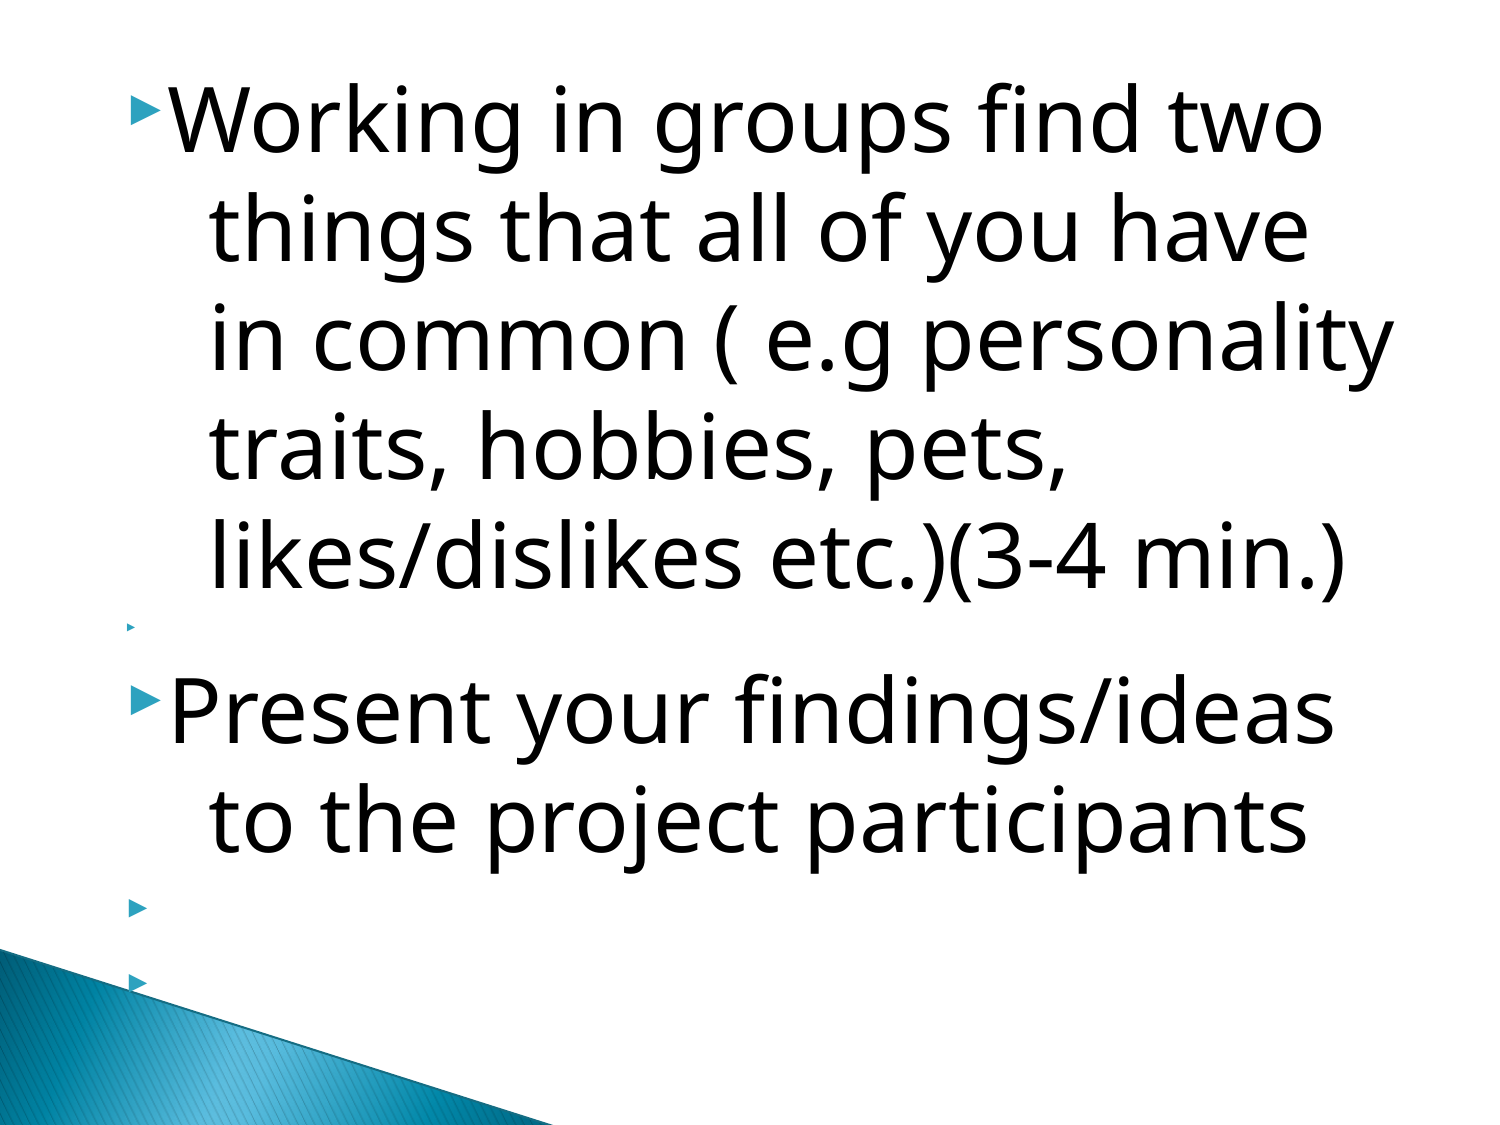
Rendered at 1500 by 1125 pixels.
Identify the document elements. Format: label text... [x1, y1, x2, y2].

list Working in groups find two things that all of you have in common ( e.g personality traits, hobbies, pets, likes/dislikes etc.)(3-4 min.) Present your findings/ideas to the project participants [75, 54, 1426, 986]
